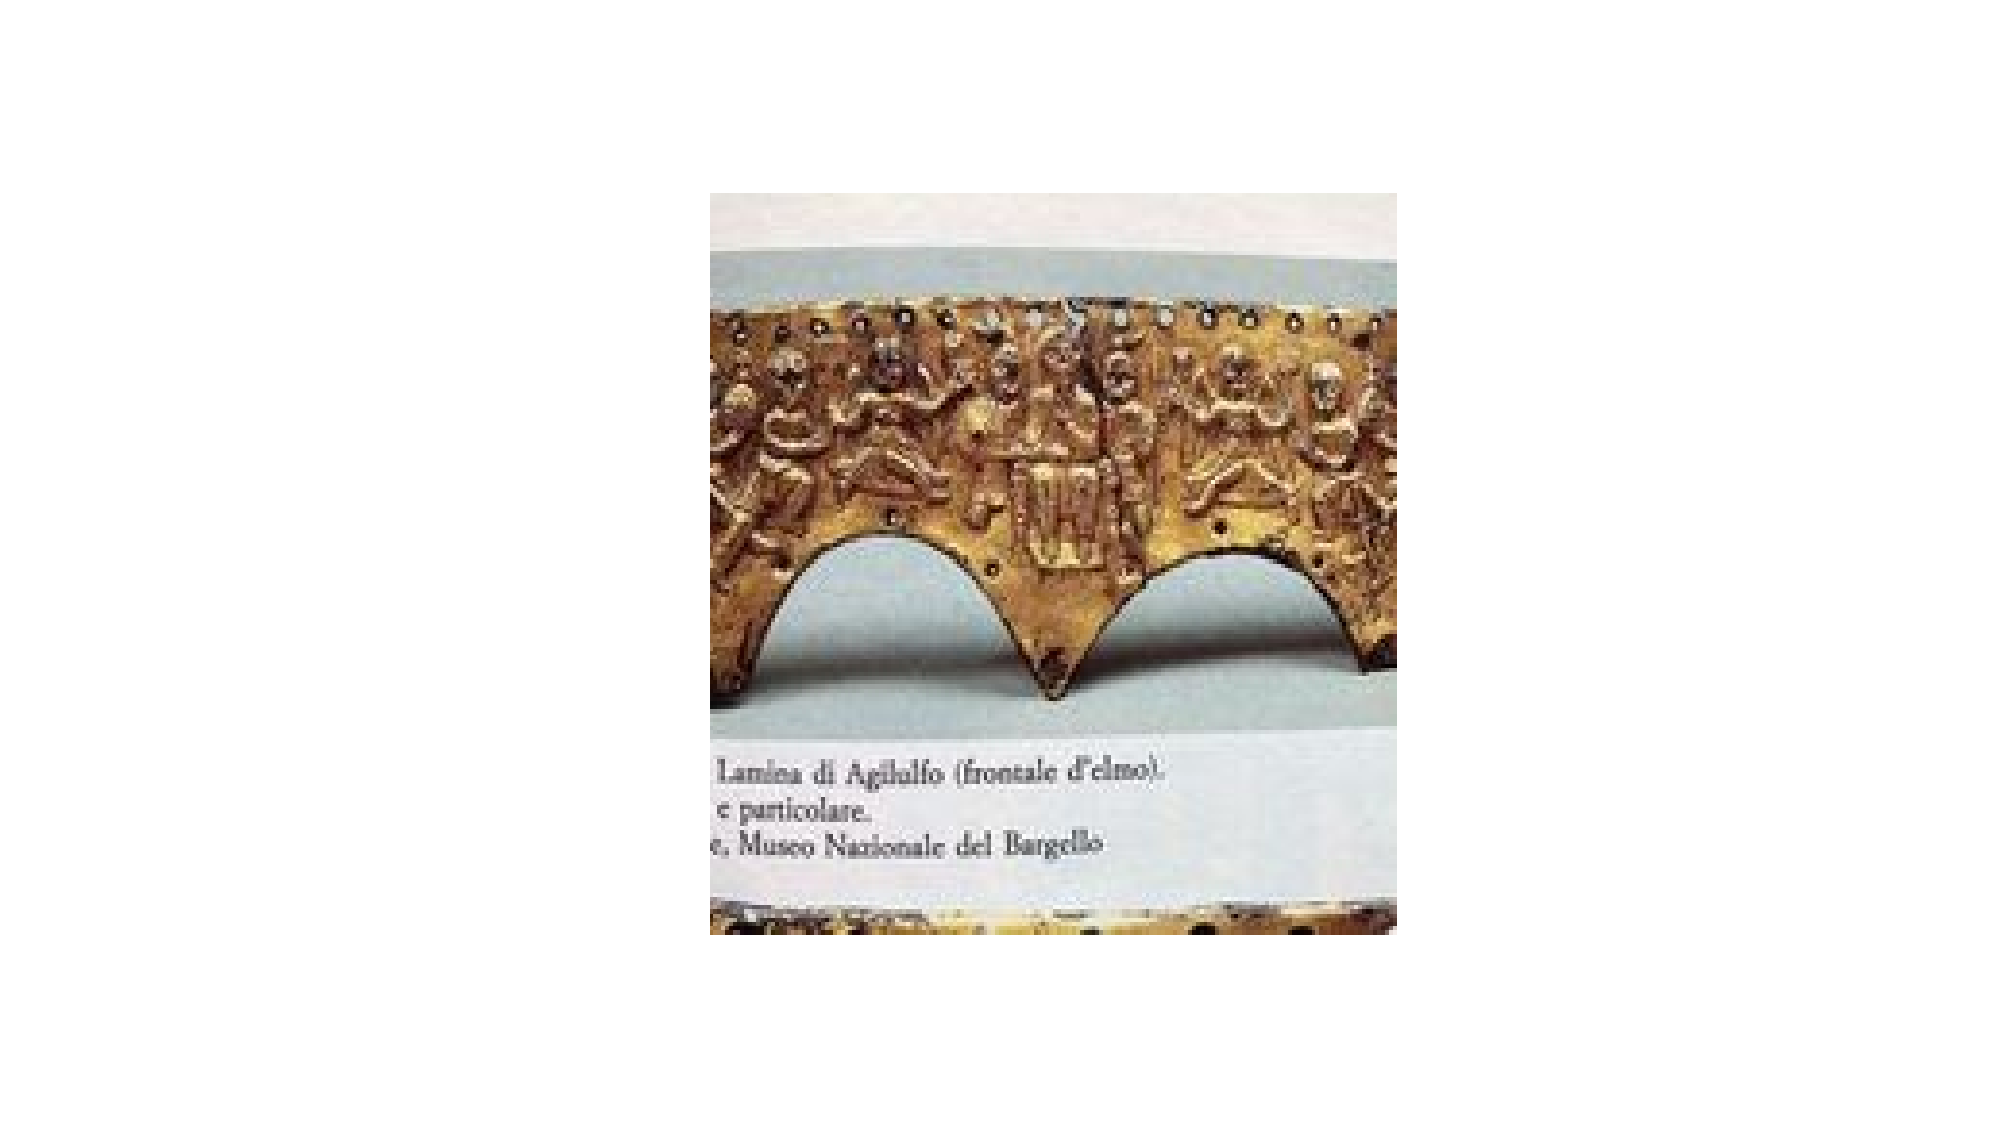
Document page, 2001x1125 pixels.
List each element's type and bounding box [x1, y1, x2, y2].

picture [710, 194, 1397, 935]
